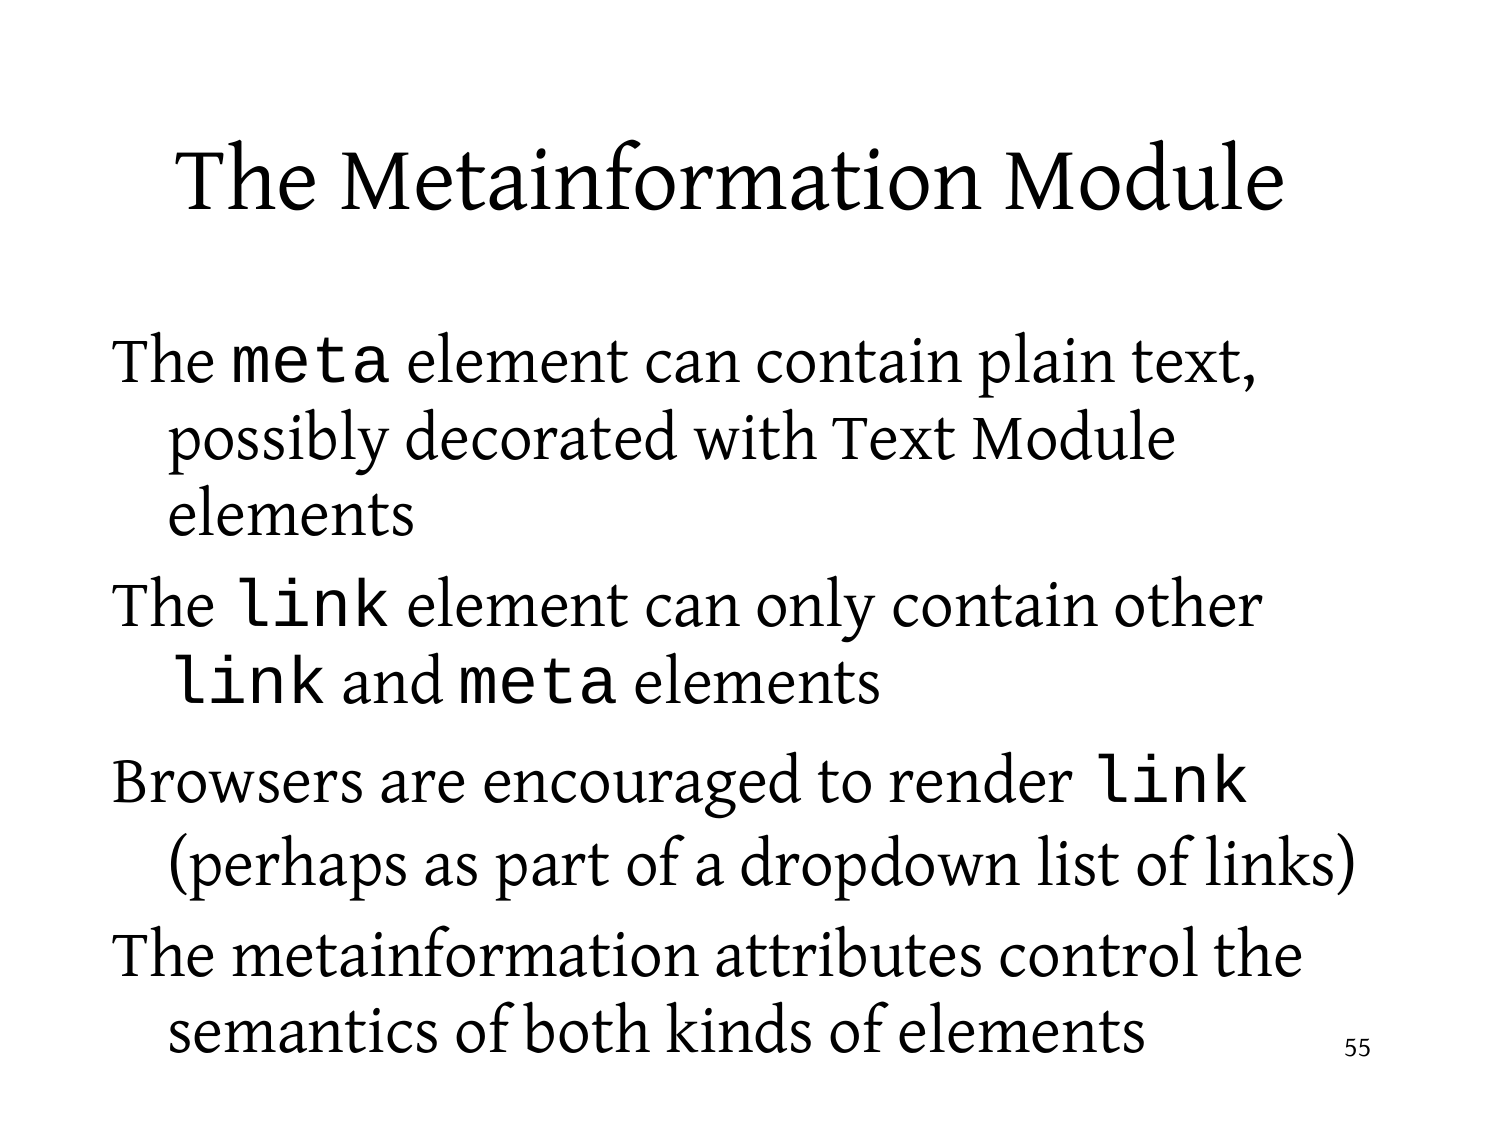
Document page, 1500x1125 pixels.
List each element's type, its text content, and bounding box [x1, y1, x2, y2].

title The Metainformation Module [95, 52, 1370, 313]
list The meta element can contain plain text, possibly decorated with Text Module elements The link element can only contain other link and meta elements Browsers are encouraged to render link (perhaps as part of a dropdown list of links) The metainformation attributes control the semantics of both kinds of elements [112, 324, 1387, 1072]
